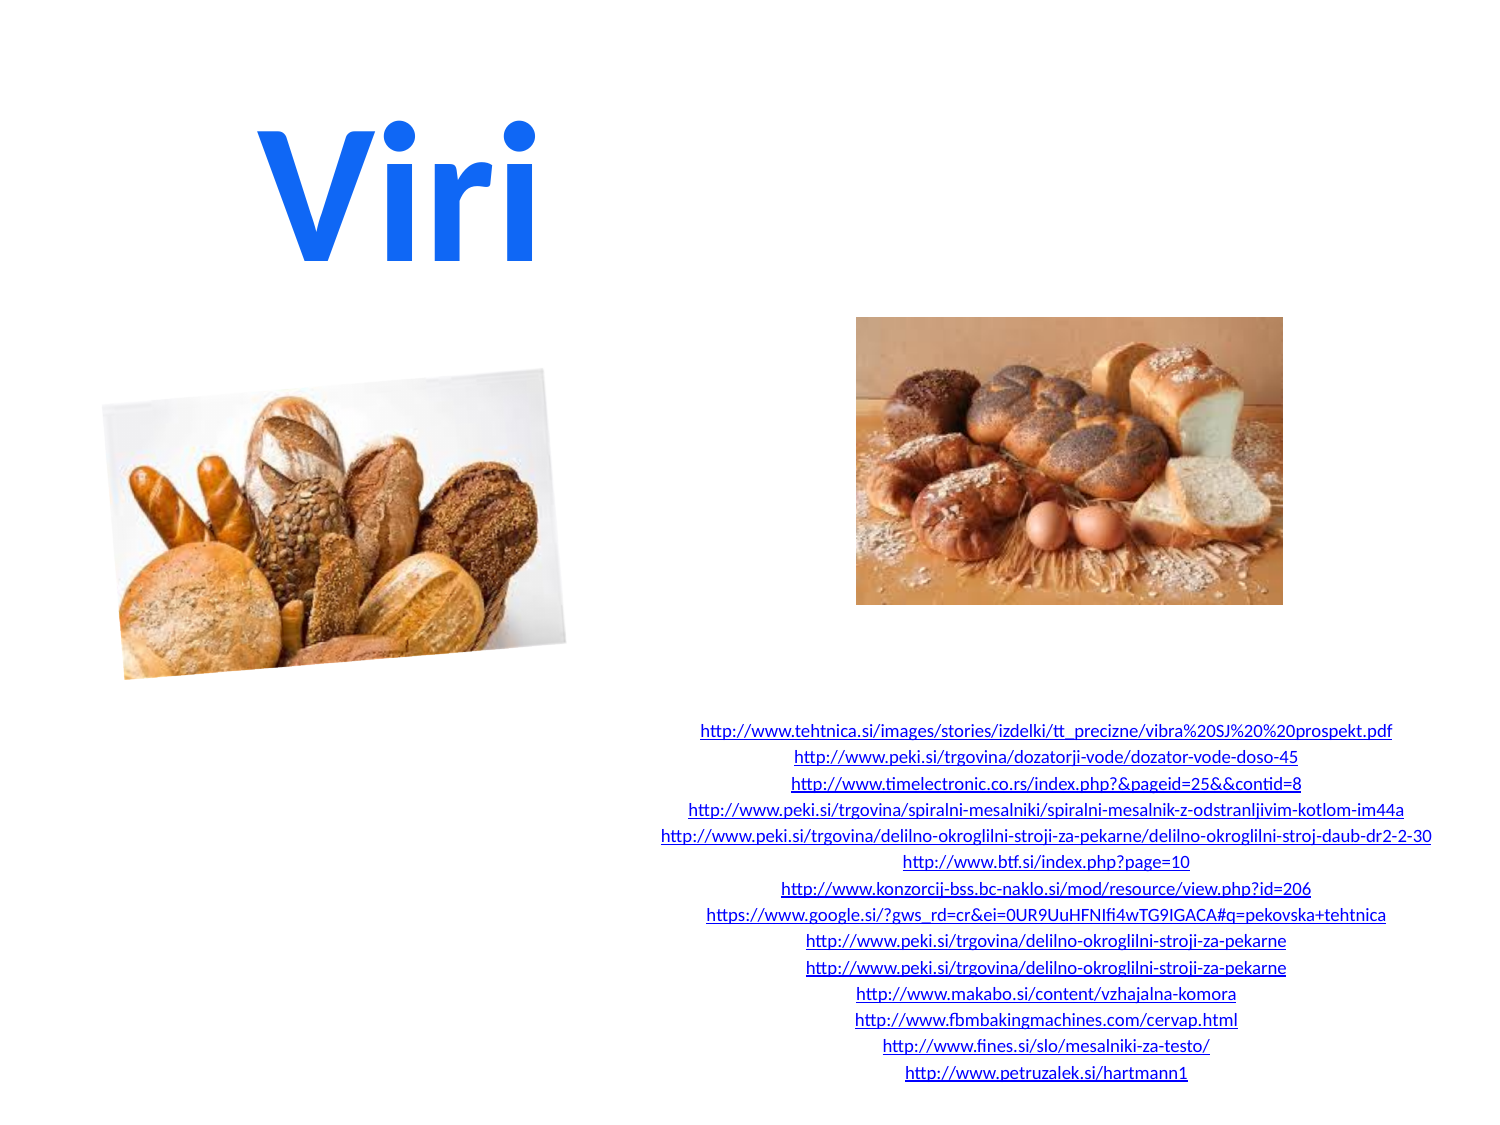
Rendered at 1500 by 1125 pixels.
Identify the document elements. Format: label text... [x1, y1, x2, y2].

text_box http://www.tehtnica.si/images/stories/izdelki/tt_precizne/vibra%20SJ%20%20prospekt.pdf http://www.peki.si/trgovina/dozatorji-vode/dozator-vode-doso-45 http://www.timelectronic.co.rs/index.php?&pageid=25&&contid=8 http://www.peki.si/trgovina/spiralni-mesalniki/spiralni-mesalnik-z-odstranljivim-kotlom-im44a http://www.peki.si/trgovina/delilno-okroglilni-stroji-za-pekarne/delilno-okroglilni-stroj-daub-dr2-2-30 http://www.btf.si/index.php?page=10 http://www.konzorcij-bss.bc-naklo.si/mod/resource/view.php?id=206 https://www.google.si/?gws_rd=cr&ei=0UR9UuHFNIfi4wTG9IGACA#q=pekovska+tehtnica http://www.peki.si/trgovina/delilno-okroglilni-stroji-za-pekarne http://www.peki.si/trgovina/delilno-okroglilni-stroji-za-pekarne http://www.makabo.si/content/vzhajalna-komora http://www.fbmbakingmachines.com/cervap.html http://www.fines.si/slo/mesalniki-za-testo/ http://www.petruzalek.si/hartmann1 [588, 711, 1500, 1125]
picture [101, 367, 567, 680]
title Viri [75, 45, 727, 318]
picture [856, 317, 1283, 605]
